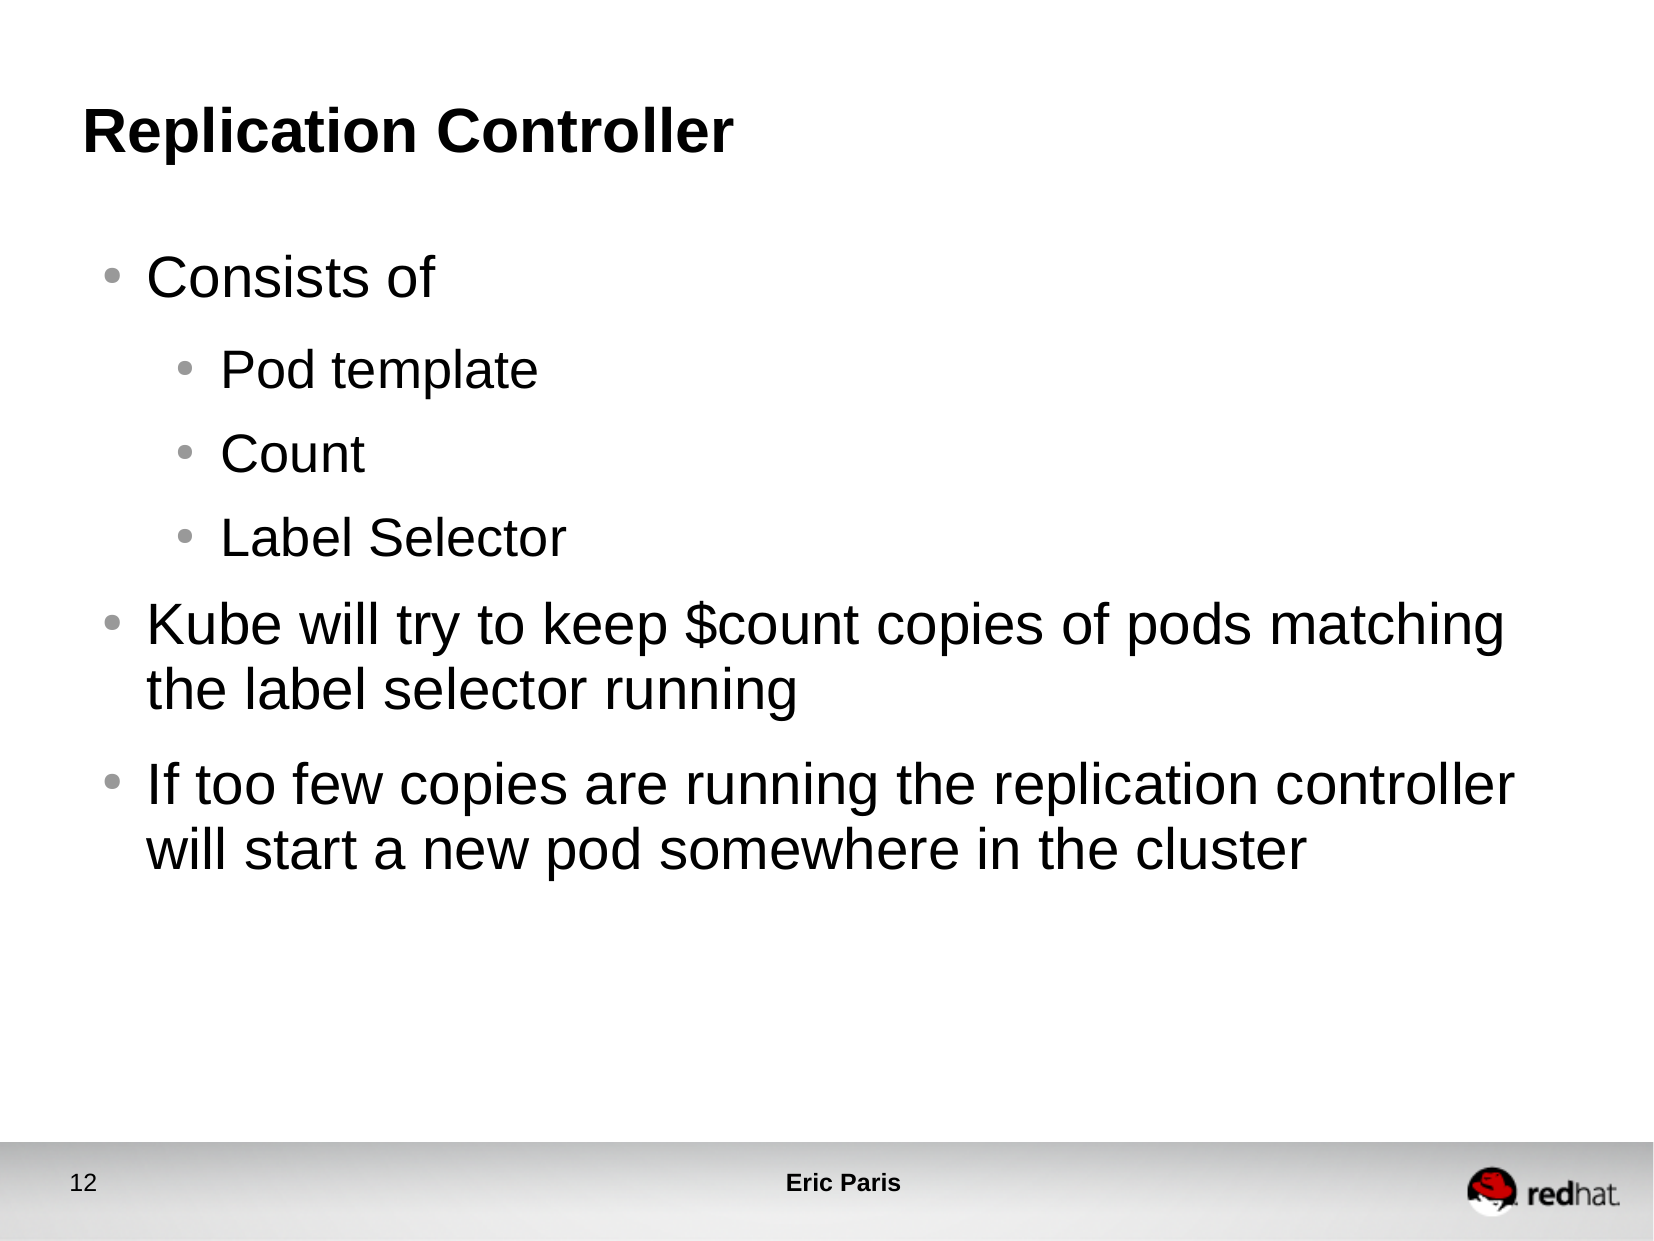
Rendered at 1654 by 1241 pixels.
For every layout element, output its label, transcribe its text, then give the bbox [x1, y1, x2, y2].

list Consists of Pod template Count Label Selector Kube will try to keep $count copies of pods matching the label selector running If too few copies are running the replication controller will start a new pod somewhere in the cluster [86, 244, 1576, 1039]
picture [0, 1142, 1654, 1241]
title Replication Controller [82, 37, 1571, 226]
